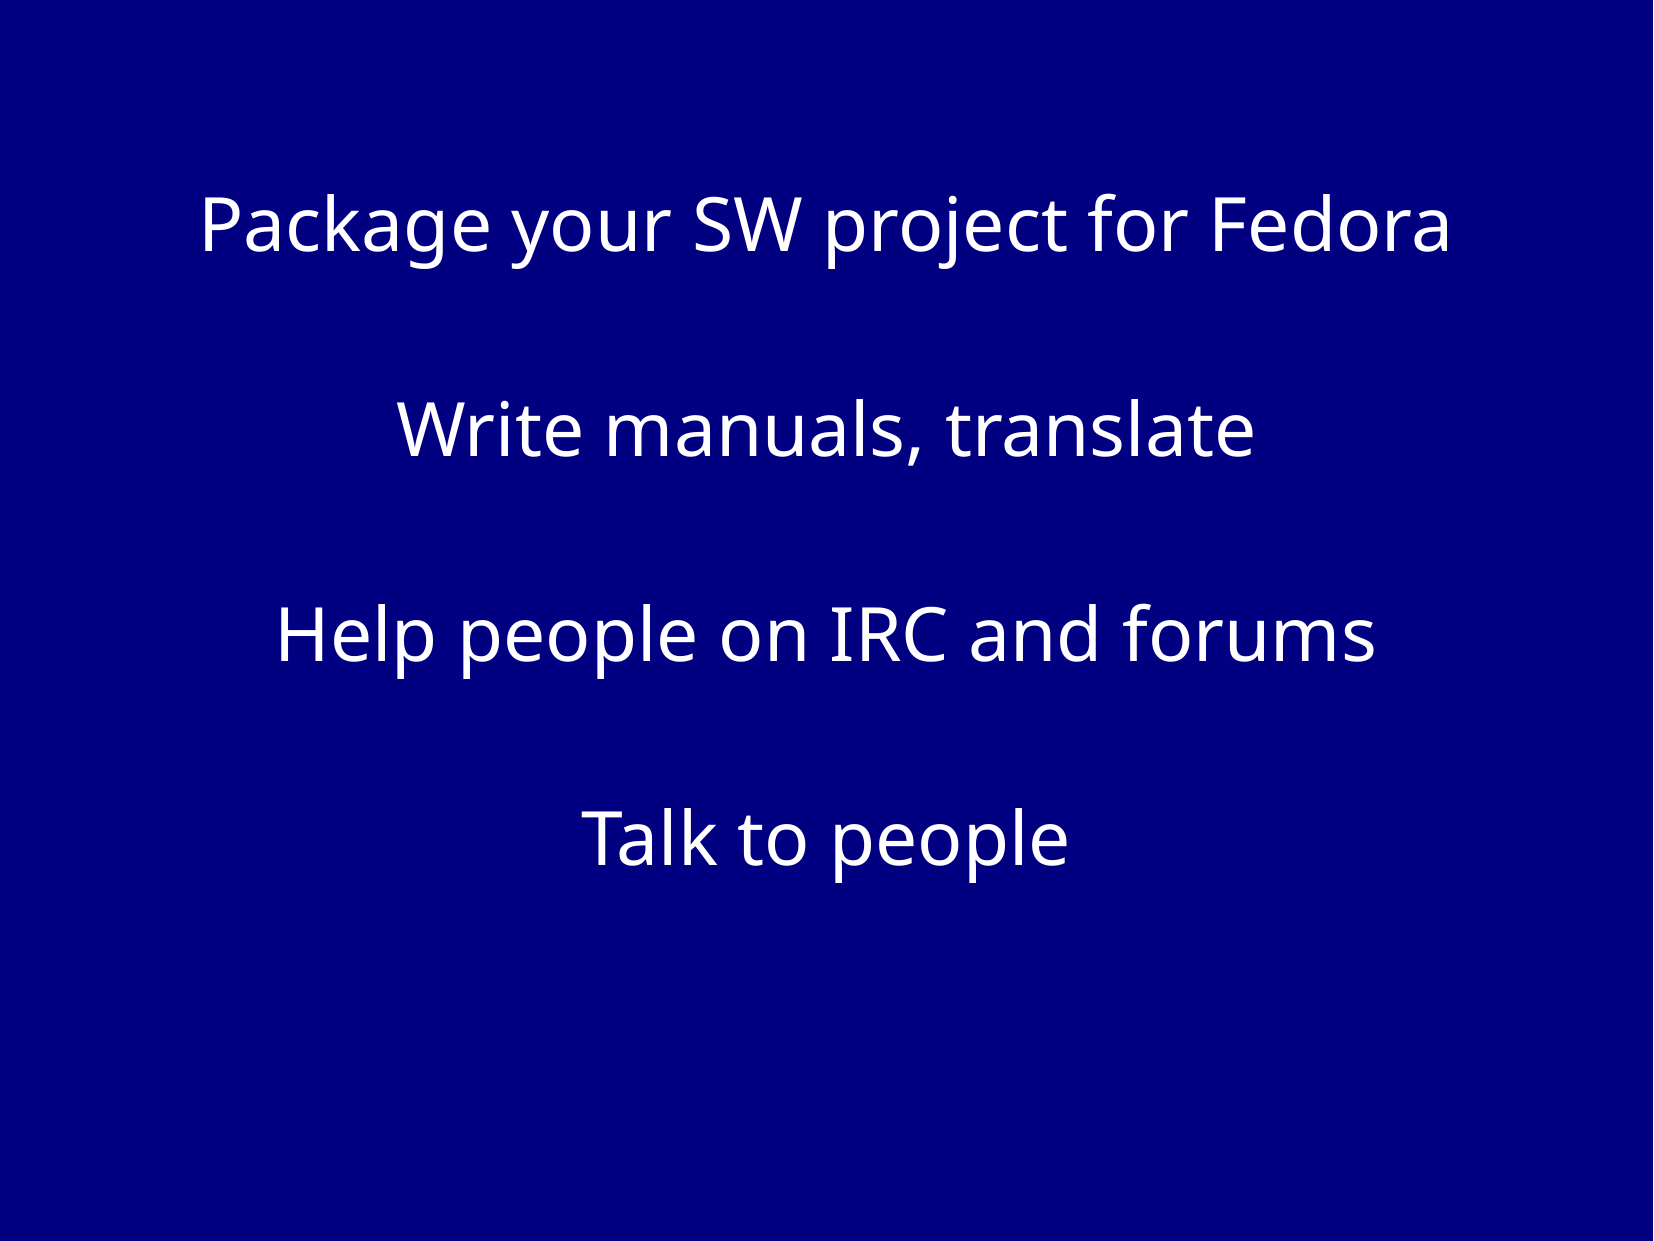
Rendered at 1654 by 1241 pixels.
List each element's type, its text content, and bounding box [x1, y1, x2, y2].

subtitle Package your SW project for Fedora Write manuals, translate Help people on IRC and forums Talk to people [82, 49, 1571, 1010]
